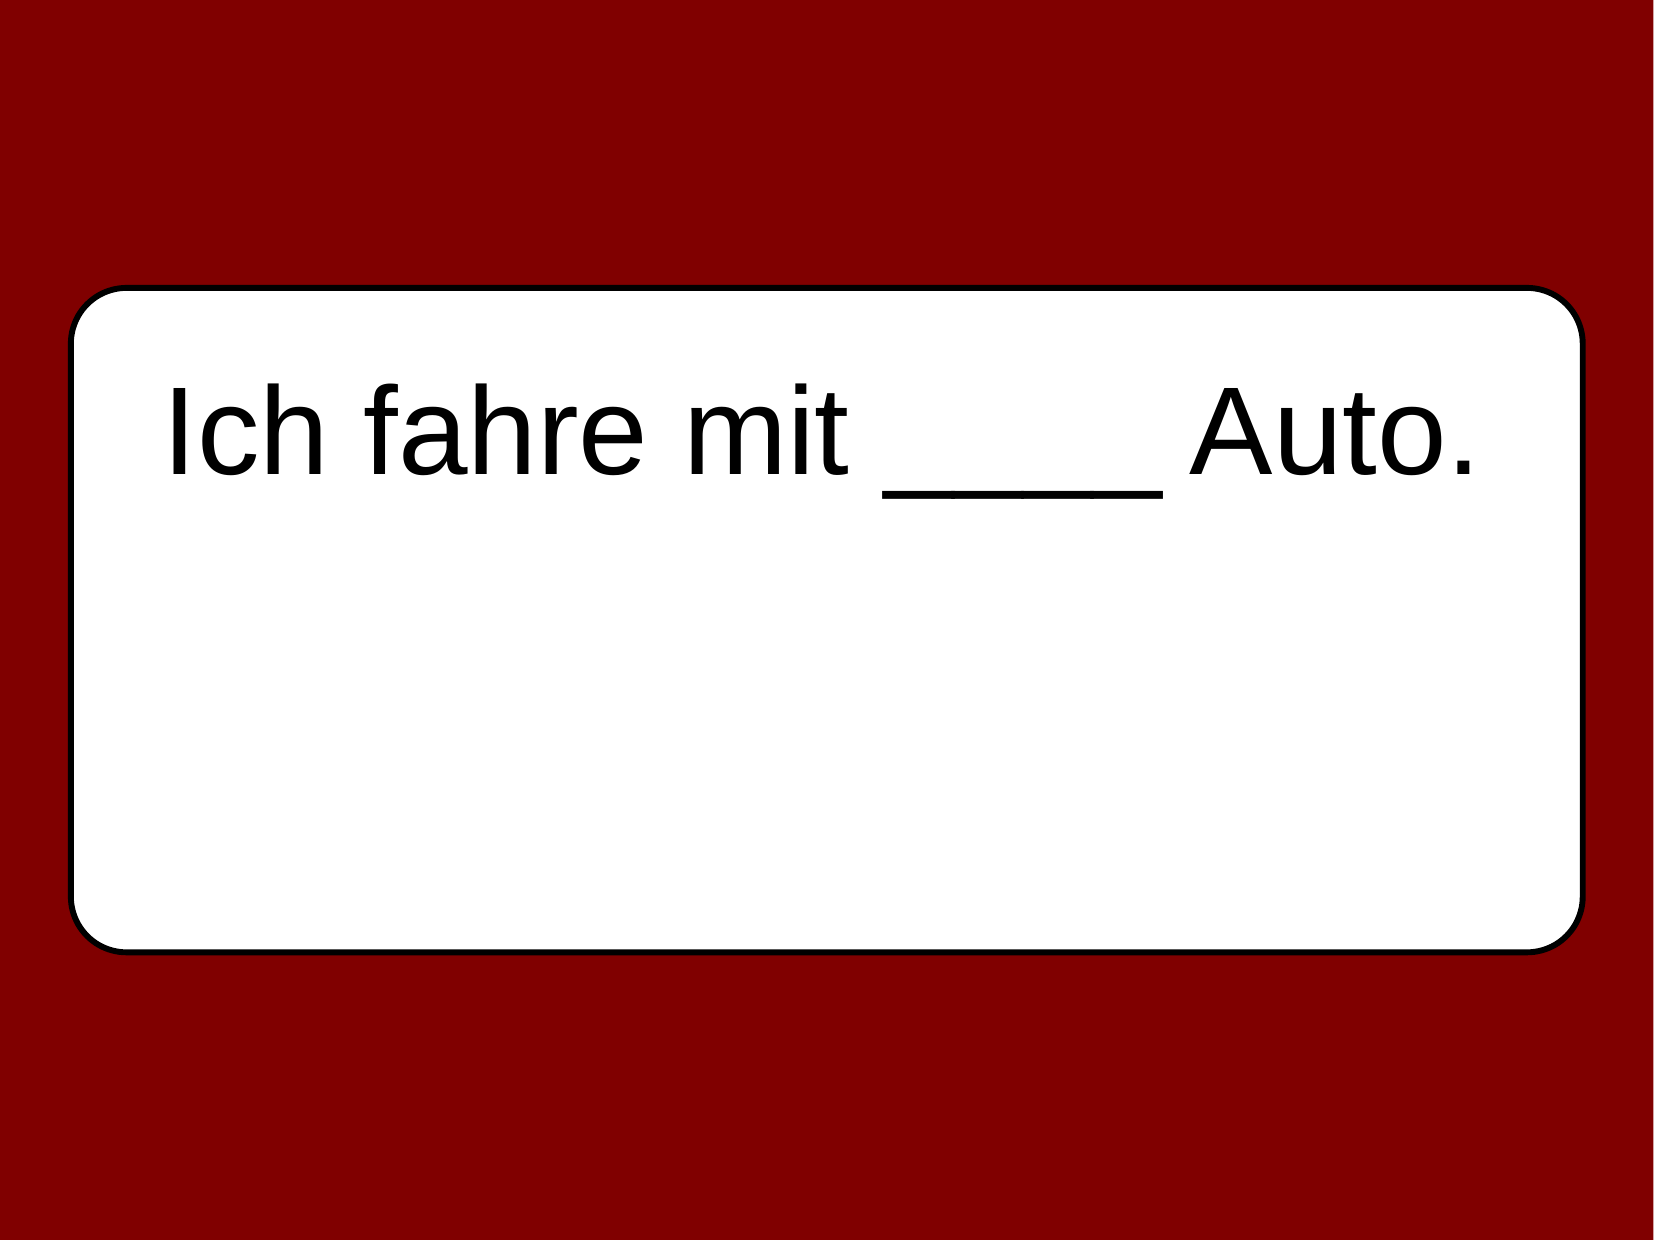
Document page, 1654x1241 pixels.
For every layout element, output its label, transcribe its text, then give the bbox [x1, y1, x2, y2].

text_box [70, 287, 1583, 953]
text_box Ich fahre mit ____ Auto. [147, 354, 1506, 567]
